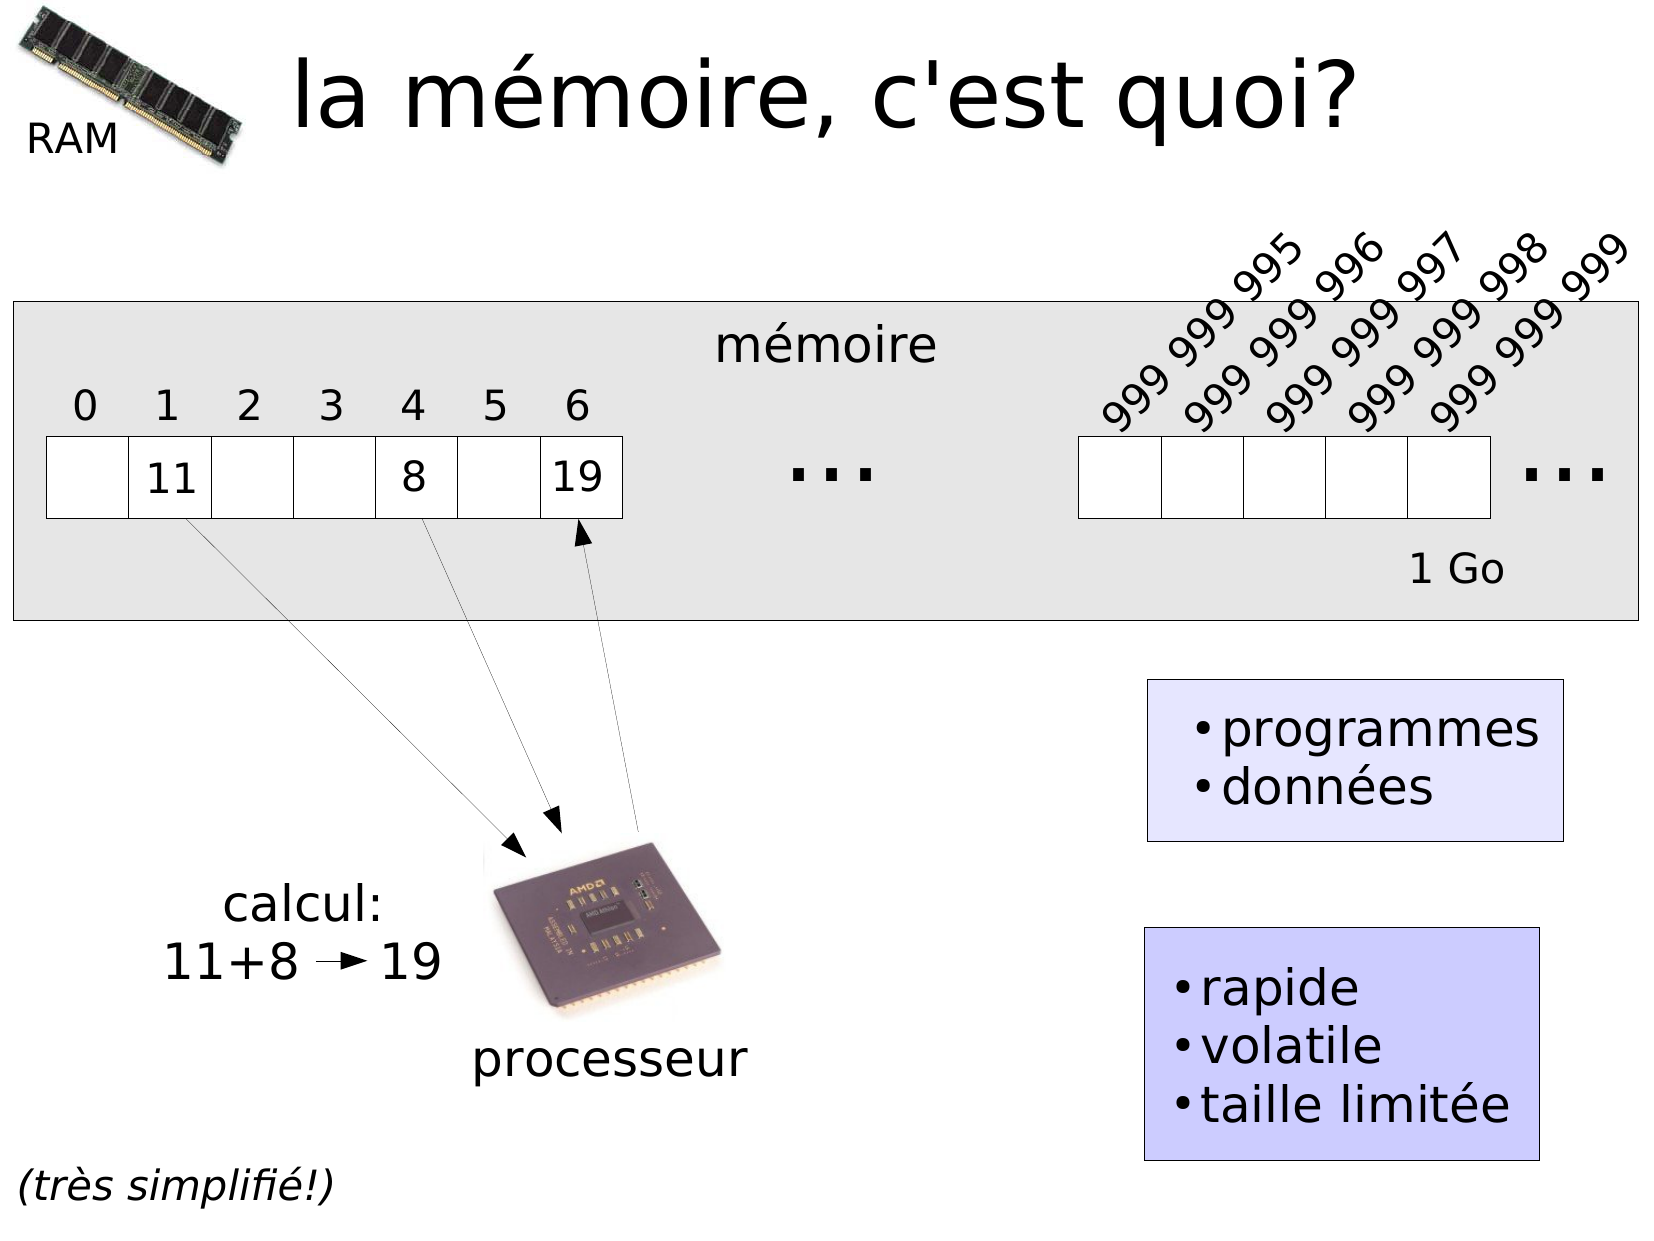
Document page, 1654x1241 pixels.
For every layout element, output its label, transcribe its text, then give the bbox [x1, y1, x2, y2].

text_box 4 [400, 381, 427, 431]
text_box 2 [236, 381, 263, 431]
text_box calcul: 11+8 19 [162, 874, 444, 992]
text_box 999 999 995 [1092, 221, 1314, 444]
text_box 999 999 998 [1337, 221, 1560, 444]
text_box programmes données [1194, 700, 1579, 843]
text_box RAM [25, 114, 120, 163]
text_box [13, 301, 1639, 621]
picture [503, 833, 512, 838]
text_box rapide volatile taille limitée [1174, 959, 1512, 1134]
text_box 3 [318, 381, 345, 431]
picture [10, 0, 250, 177]
text_box 8 [400, 452, 428, 502]
text_box [1147, 679, 1564, 842]
text_box 1 Go [1407, 544, 1506, 594]
picture [483, 833, 728, 1022]
text_box [1144, 927, 1540, 1161]
text_box ... [1515, 385, 1616, 507]
text_box 999 999 996 [1174, 221, 1396, 444]
text_box 19 [550, 452, 604, 501]
text_box 5 [482, 381, 509, 431]
text_box ... [782, 385, 883, 507]
text_box mémoire [714, 316, 939, 375]
text_box 0 [72, 381, 99, 431]
title la mémoire, c'est quoi? [250, 34, 1518, 157]
text_box 1 [154, 381, 181, 431]
text_box 999 999 997 [1255, 221, 1478, 444]
text_box 999 999 999 [1419, 221, 1642, 444]
text_box processeur [471, 1029, 749, 1089]
text_box 6 [564, 381, 591, 431]
text_box 11 [145, 455, 199, 504]
text_box (très simplifié!) [16, 1161, 336, 1211]
